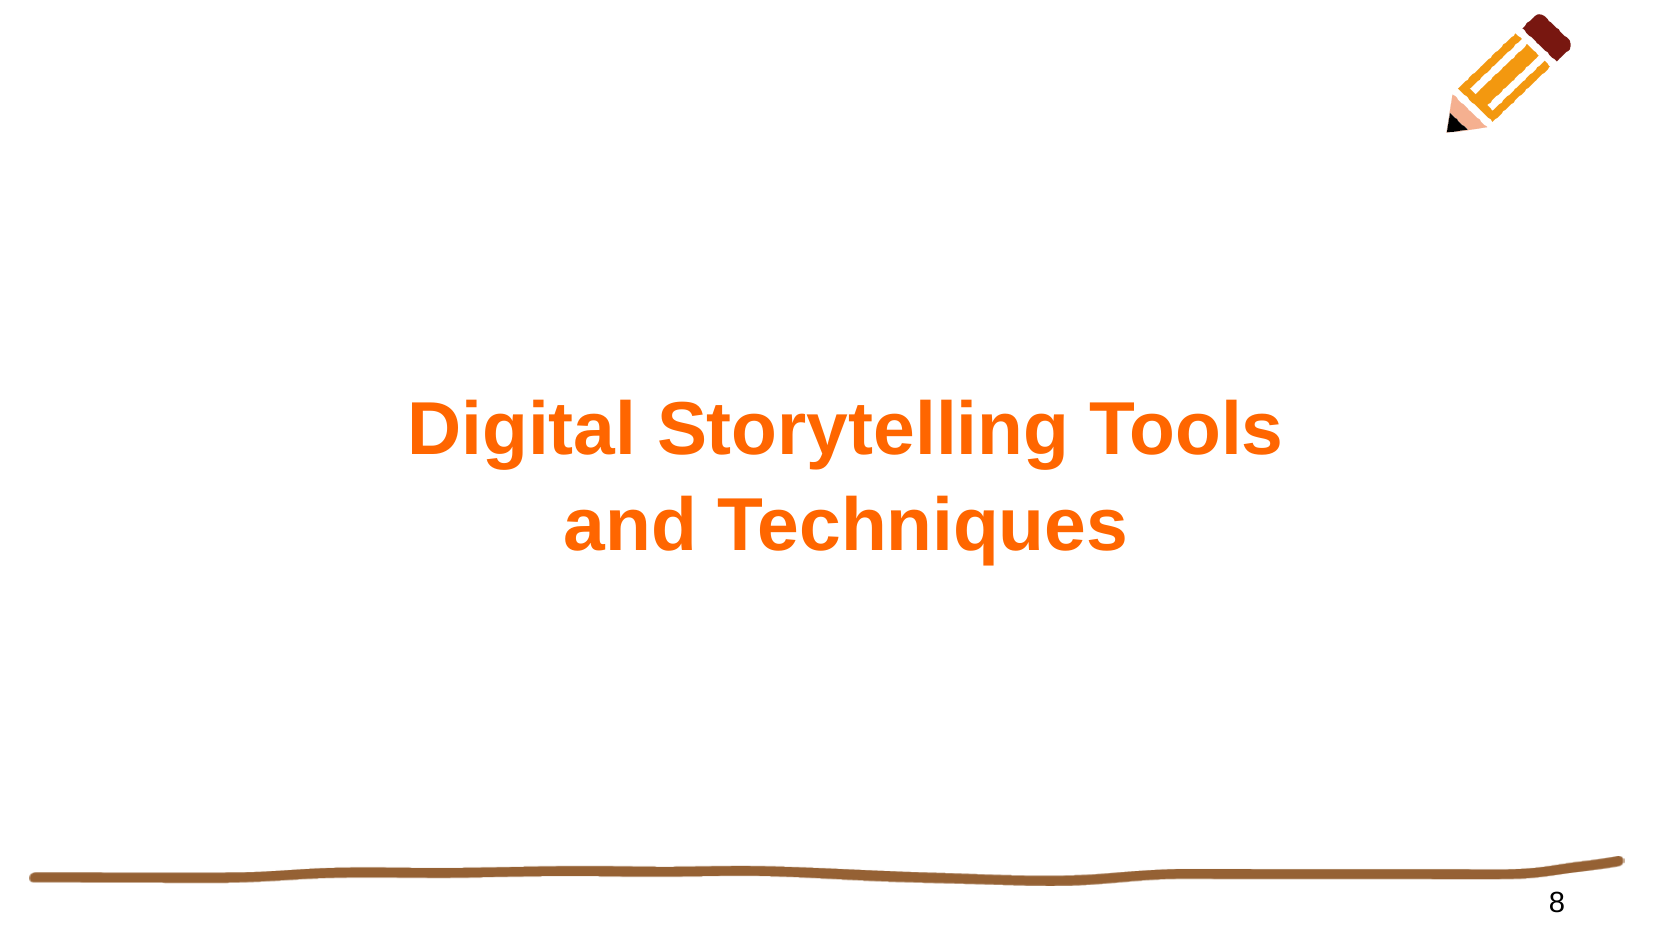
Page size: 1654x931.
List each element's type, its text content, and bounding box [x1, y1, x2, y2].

title Digital Storytelling Tools and Techniques [177, 373, 1536, 567]
picture [1446, 14, 1571, 133]
picture [29, 856, 1625, 886]
